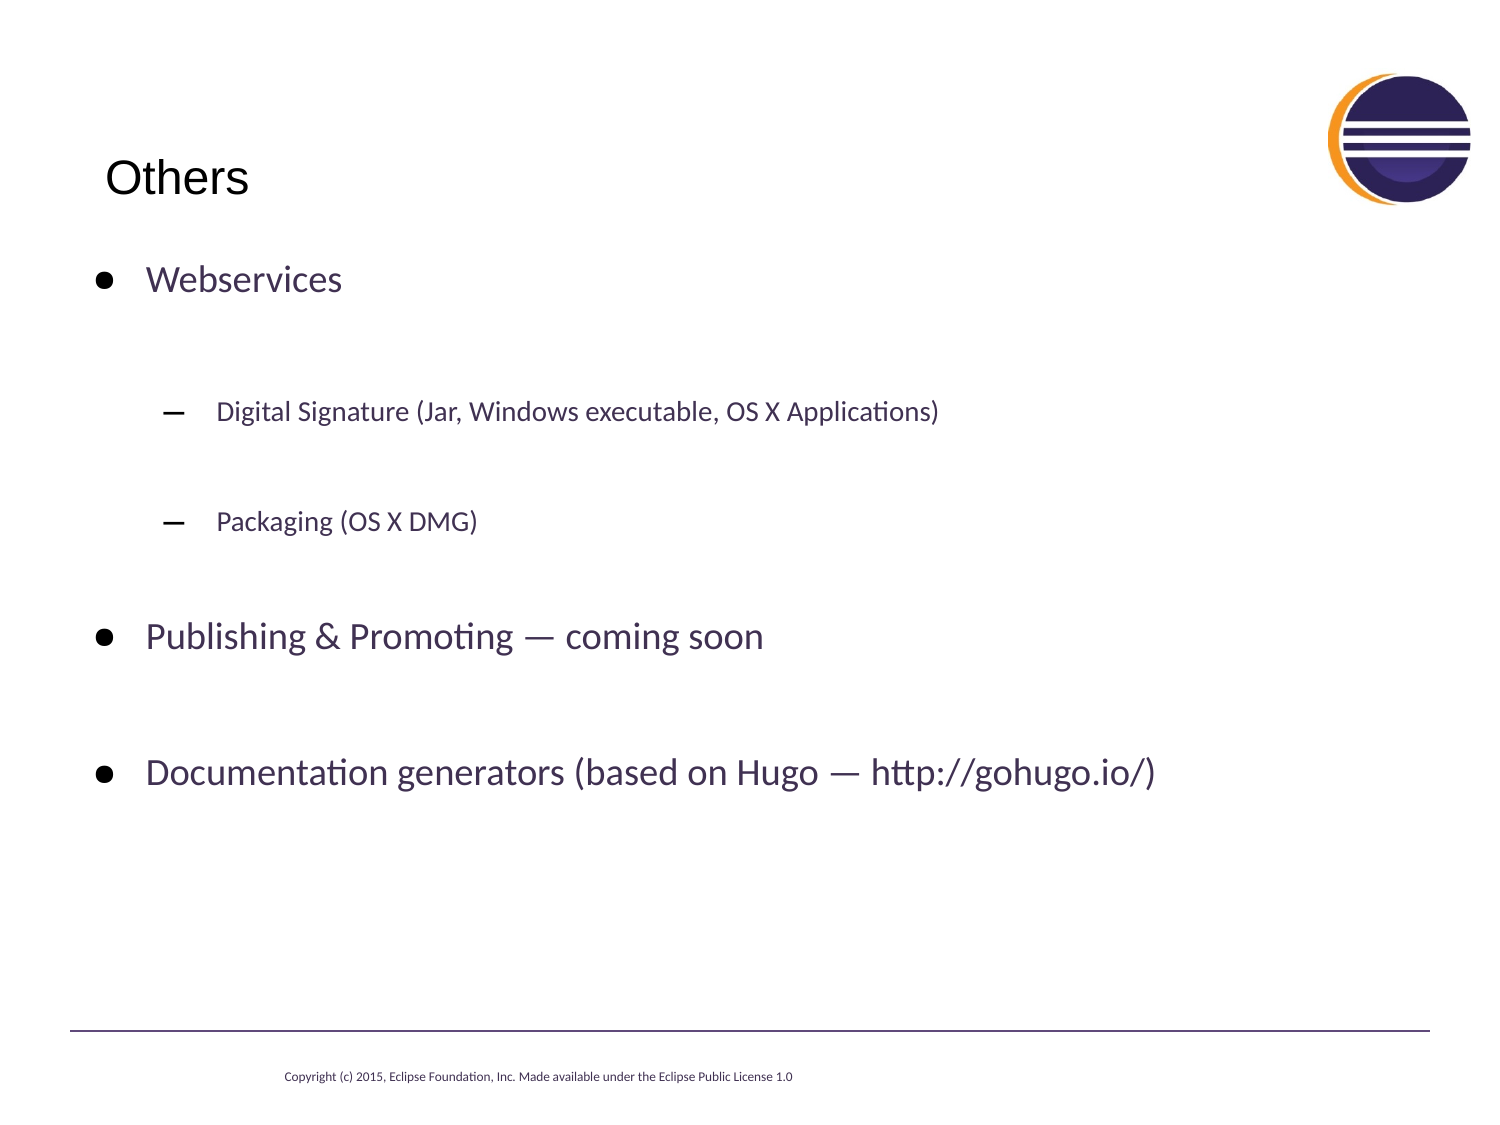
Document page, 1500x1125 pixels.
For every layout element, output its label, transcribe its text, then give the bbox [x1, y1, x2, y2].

title Others [105, 45, 1381, 263]
picture [1381, 68, 1471, 210]
list Webservices Digital Signature (Jar, Windows executable, OS X Applications) Packaging (OS X DMG) Publishing & Promoting — coming soon Documentation generators (based on Hugo — http://gohugo.io/) [75, 263, 1425, 916]
